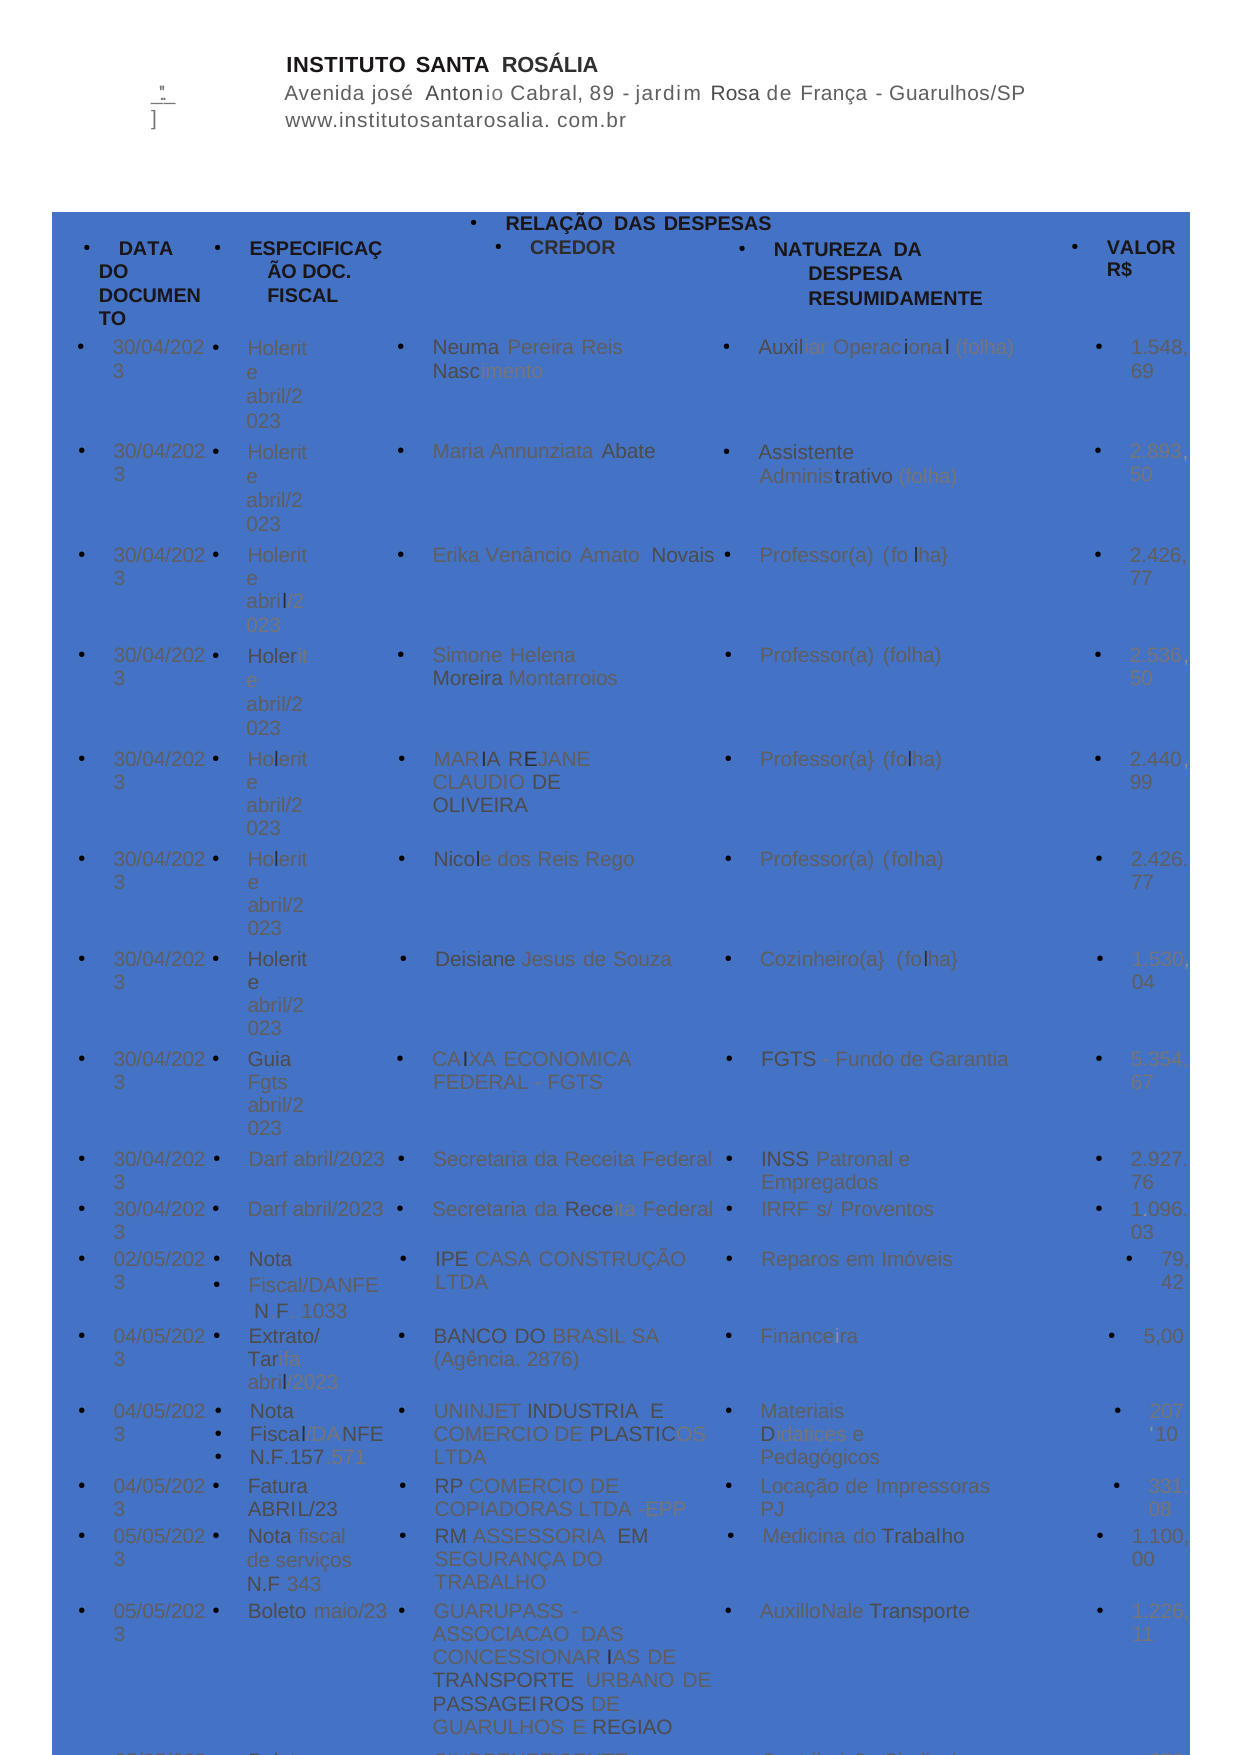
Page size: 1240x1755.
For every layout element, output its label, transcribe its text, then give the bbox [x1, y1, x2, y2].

table_cell RP COMERCIO DE COPIADORAS LTDA -EPP [393, 1474, 719, 1524]
table_cell Holerite abril/2023 [207, 747, 393, 847]
table_cell Cozinheiro(a} (folha} [719, 947, 1017, 1047]
table_cell 30/04/2023 [52, 336, 207, 440]
table_cell 270.00 [1017, 1749, 1190, 1755]
table_cell 5.354,67 [1017, 1047, 1190, 1147]
table_cell 02/05/2023 [52, 1247, 207, 1324]
table_cell Nota Fiscal/DANFE N.F.157.571 [207, 1399, 393, 1474]
table_cell CAIXA ECONOMICA FEDERAL - FGTS [393, 1047, 719, 1147]
table_cell 05/05/2023 [52, 1749, 207, 1755]
table_cell VALOR R$ [1017, 236, 1190, 336]
table_cell INSS Patronal e Empregados [719, 1147, 1017, 1197]
table_cell AuxilloNale Transporte [719, 1599, 1017, 1749]
table_cell IPE CASA CONSTRUÇÃO LTDA [393, 1247, 719, 1324]
table_cell Maria Annunziata Abate [393, 440, 719, 544]
table_cell ESPECIFICAÇÃO DOC. FISCAL [207, 236, 393, 336]
table_cell Darf abril/2023 [207, 1197, 393, 1247]
table_cell 05/05/2023 [52, 1524, 207, 1599]
table_cell 30/04/2023 [52, 847, 207, 947]
table_cell RM ASSESSORIA EM SEGURANÇA DO TRABALHO [393, 1524, 719, 1599]
text_box INSTITUTO SANTA ROSÁLIA Avenida josé Antonio Cabral,89 - jardim Rosa de França - Guarulhos/SP www.institutosantarosalia. com.br [282, 51, 1034, 133]
table_cell 1.226,11 [1017, 1599, 1190, 1749]
table_cell Contribuição Sindical [719, 1749, 1017, 1755]
table_cell Boleto abril/2023 [207, 1749, 393, 1755]
table_cell Boleto maio/23 [207, 1599, 393, 1749]
table_cell Nicole dos Reis Rego [393, 847, 719, 947]
table_cell 30/04/2023 [52, 1047, 207, 1147]
table_cell MARIA REJANE CLAUDIO DE OLIVEIRA [393, 747, 719, 847]
table_cell Materiais Didatices e Pedagógicos [719, 1399, 1017, 1474]
table_cell Darf abril/2023 [207, 1147, 393, 1197]
table_cell Holerite abril/2023 [207, 644, 393, 747]
table_cell Professor(a) (folha) [719, 847, 1017, 947]
table_cell 207 '10 [1017, 1399, 1190, 1474]
table_cell Financeira [719, 1324, 1017, 1399]
table_cell SINDBENEFICENTE [393, 1749, 719, 1755]
table_cell Professor(a) (folha) [719, 644, 1017, 747]
table_cell 1.100,00 [1017, 1524, 1190, 1599]
table_cell 2.927.76 [1017, 1147, 1190, 1197]
table_cell Nota fiscal de serviços N.F 343 [207, 1524, 393, 1599]
table_cell Fatura ABRIL/23 [207, 1474, 393, 1524]
table_cell Holerite abril/2023 [207, 440, 393, 544]
table_cell 30/04/2023 [52, 1147, 207, 1197]
table_cell 05/05/2023 [52, 1599, 207, 1749]
table_cell 1.548,69 [1017, 336, 1190, 440]
table_cell 30/04/2023 [52, 1197, 207, 1247]
table_cell 1.530,04 [1017, 947, 1190, 1047]
table_cell Neuma Pereira Reis Nascimento [393, 336, 719, 440]
table_cell CREDOR [393, 236, 719, 336]
table_cell 2.426,77 [1017, 544, 1190, 644]
table_cell GUARUPASS - ASSOCIACAO DAS CONCESSIONAR IAS DE TRANSPORTE URBANO DE PASSAGEIROS DE GUARULHOS E REGIAO [393, 1599, 719, 1749]
table_cell 30/04/2023 [52, 644, 207, 747]
table_cell 04/05/2023 [52, 1399, 207, 1474]
table_cell Nota Fiscal/DANFE N.F. 1033 [207, 1247, 393, 1324]
table_cell Locação de Impressoras PJ [719, 1474, 1017, 1524]
table_cell 04/05/2023 [52, 1324, 207, 1399]
table_cell Holerite abril/2023 [207, 847, 393, 947]
table_cell 30/04/2023 [52, 544, 207, 644]
table_header RELAÇÃO DAS DESPESAS [52, 212, 1190, 236]
table_cell 79,42 [1017, 1247, 1190, 1324]
table_cell NATUREZA DA DESPESA RESUMIDAMENTE [719, 236, 1017, 336]
text_box _'.'._] [148, 80, 177, 106]
table_cell FGTS - Fundo de Garantia [719, 1047, 1017, 1147]
table_cell Secretaria da Receita Federal [393, 1147, 719, 1197]
table_cell Professor(a) (fo lha} [719, 544, 1017, 644]
table_cell 04/05/2023 [52, 1474, 207, 1524]
table_cell IRRF s/ Proventos [719, 1197, 1017, 1247]
table_cell UNINJET INDUSTRIA E COMERCIO DE PLASTICOS LTDA [393, 1399, 719, 1474]
table_cell BANCO DO BRASIL SA (Agência. 2876) [393, 1324, 719, 1399]
table_cell Holerite abril/2023 [207, 947, 393, 1047]
table_cell Extrato/Tarifa abril/2023 [207, 1324, 393, 1399]
table_cell 30/04/2023 [52, 947, 207, 1047]
table_cell Simone Helena Moreira Montarroios [393, 644, 719, 747]
table_cell Holerite abril/2023 [207, 544, 393, 644]
table_cell 2.893,50 [1017, 440, 1190, 544]
table_cell Auxiliar Operacional (folha) [719, 336, 1017, 440]
table_cell Medicina do Trabalho [719, 1524, 1017, 1599]
table_cell 2.426.77 [1017, 847, 1190, 947]
table_cell 30/04/2023 [52, 440, 207, 544]
table_cell Reparos em Imóveis [719, 1247, 1017, 1324]
table_cell Secretaria da Receita Federal [393, 1197, 719, 1247]
table_cell Deisiane Jesus de Souza [393, 947, 719, 1047]
table_cell 5,00 [1017, 1324, 1190, 1399]
table_cell Guia Fgts abril/2023 [207, 1047, 393, 1147]
table_cell 30/04/2023 [52, 747, 207, 847]
table_cell 1.096.03 [1017, 1197, 1190, 1247]
table_cell 331,08 [1017, 1474, 1190, 1524]
table_cell Holerite abril/2023 [207, 336, 393, 440]
table_cell 2.440,99 [1017, 747, 1190, 847]
table_cell Professor(a} (folha) [719, 747, 1017, 847]
table_cell DATA DO DOCUMENTO [52, 236, 207, 336]
table_cell 2.536,50 [1017, 644, 1190, 747]
table_cell Erika Venâncio Amato Novais [393, 544, 719, 644]
table_cell Assistente Administrativo (folha) [719, 440, 1017, 544]
